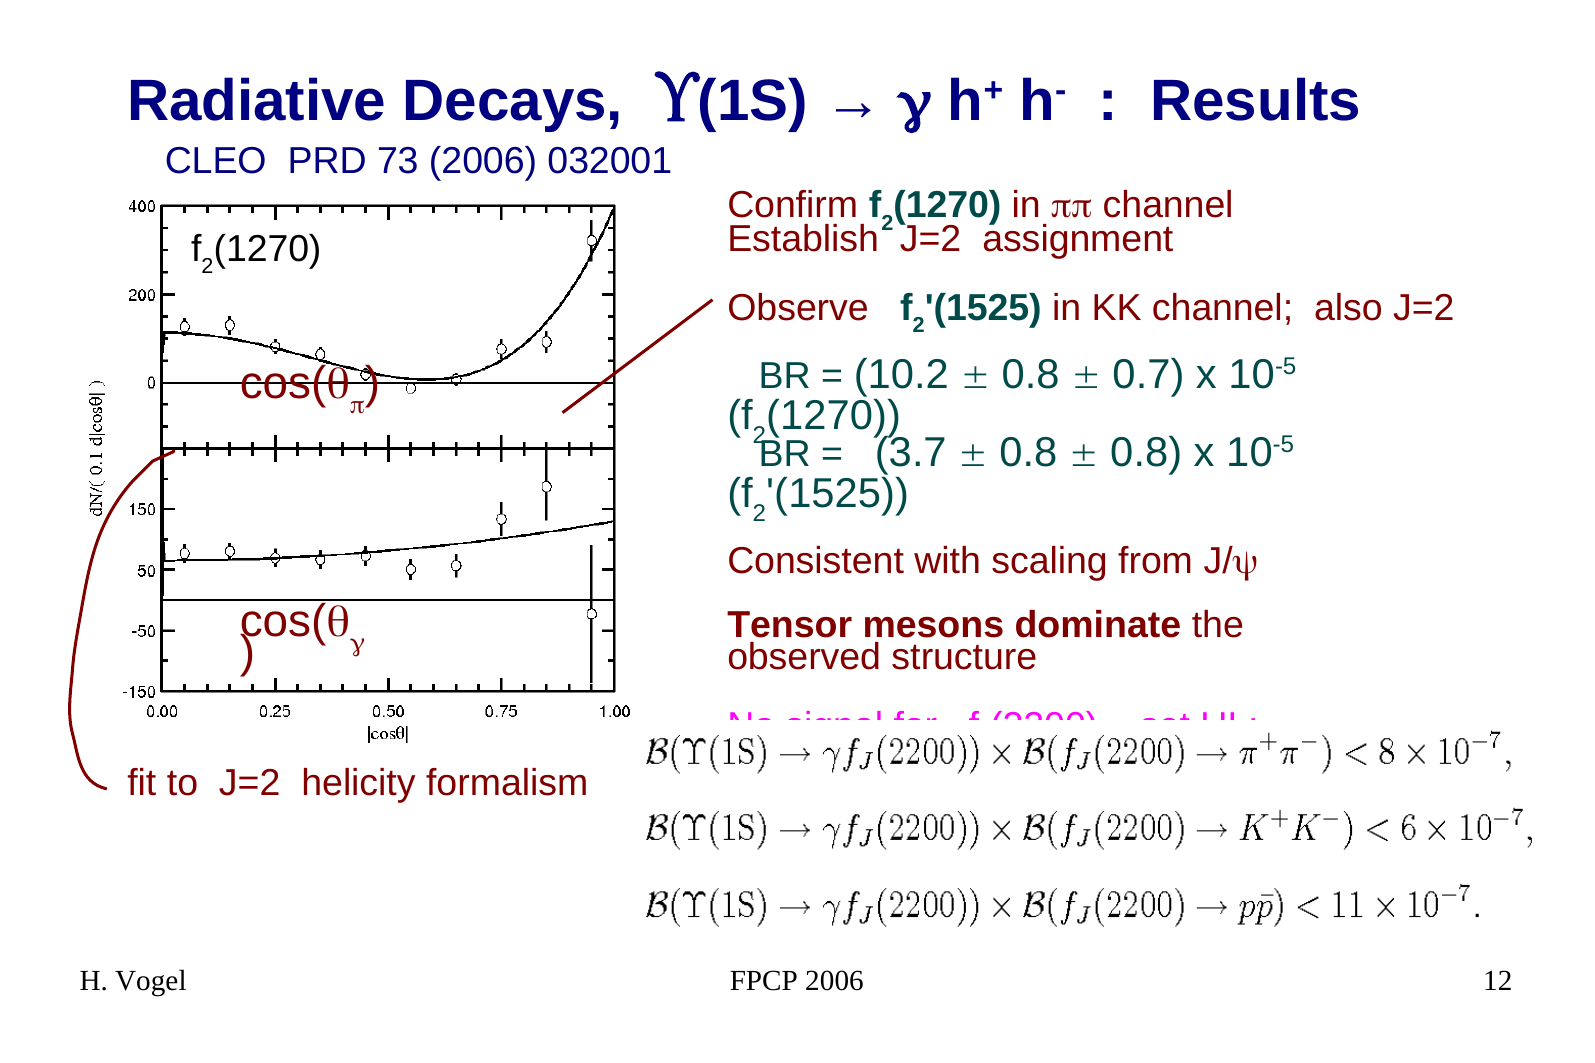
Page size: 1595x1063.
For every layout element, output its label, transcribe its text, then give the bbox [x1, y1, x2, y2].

picture [75, 187, 1538, 946]
text_box f2(1270) [176, 224, 338, 276]
text_box cos() [224, 599, 392, 681]
text_box Confirm f2(1270) in  channel Establish J=2 assignment Observe f2'(1525) in KK channel; also J=2 BR = (10.2  0.8  0.7) x 10-5 (f2(1270)) BR = (3.7  0.8  0.8) x 10-5 (f2'(1525)) Consistent with scaling from J/ Tensor mesons dominate the observed structure No signal for fJ(2200), set UL: [712, 179, 1511, 720]
text_box fit to J=2 helicity formalism [112, 768, 606, 808]
text_box Radiative Decays, (1S) →  h+ h- : Results [112, 74, 1393, 138]
text_box cos() [224, 362, 395, 413]
text_box CLEO PRD 73 (2006) 032001 [150, 142, 691, 188]
